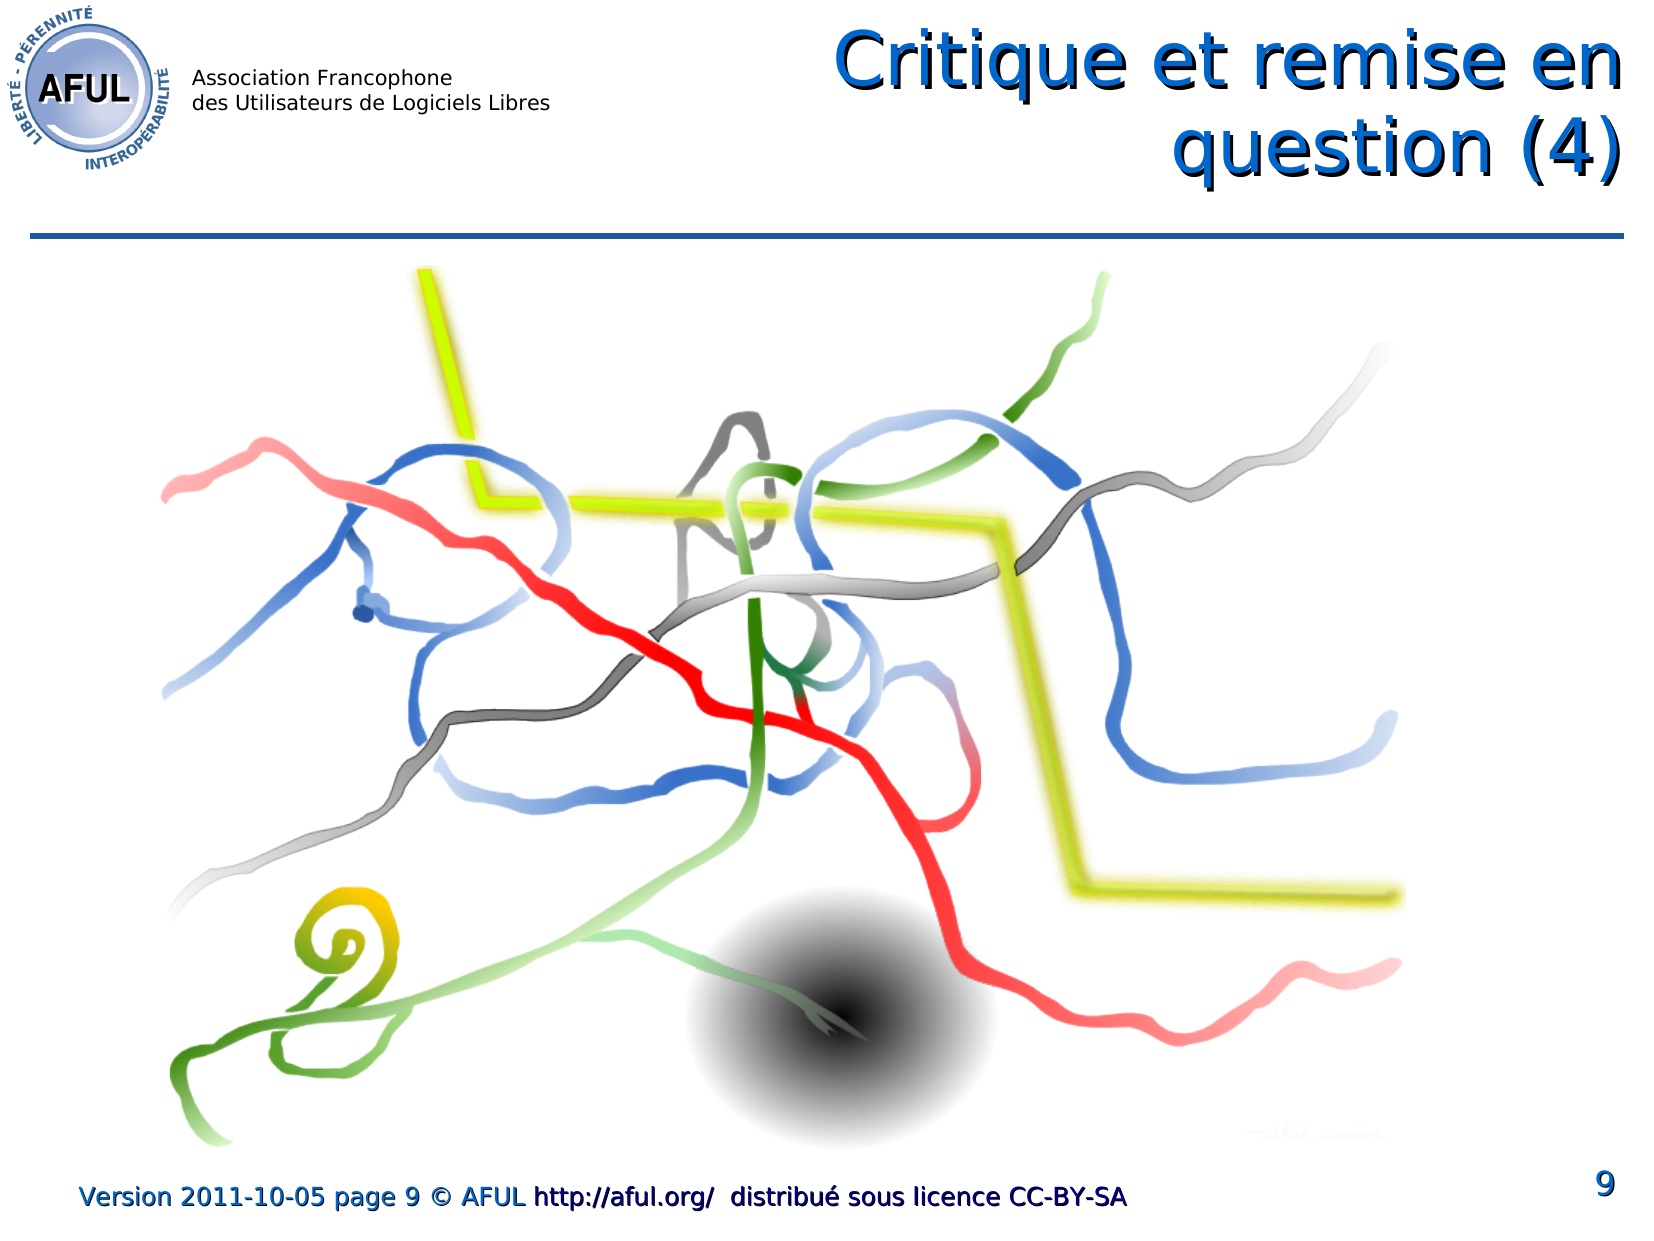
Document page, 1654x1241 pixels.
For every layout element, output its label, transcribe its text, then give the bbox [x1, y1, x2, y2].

title Critique et remise en question (4) [501, 0, 1625, 207]
picture [0, 0, 178, 178]
picture [152, 265, 1406, 1152]
